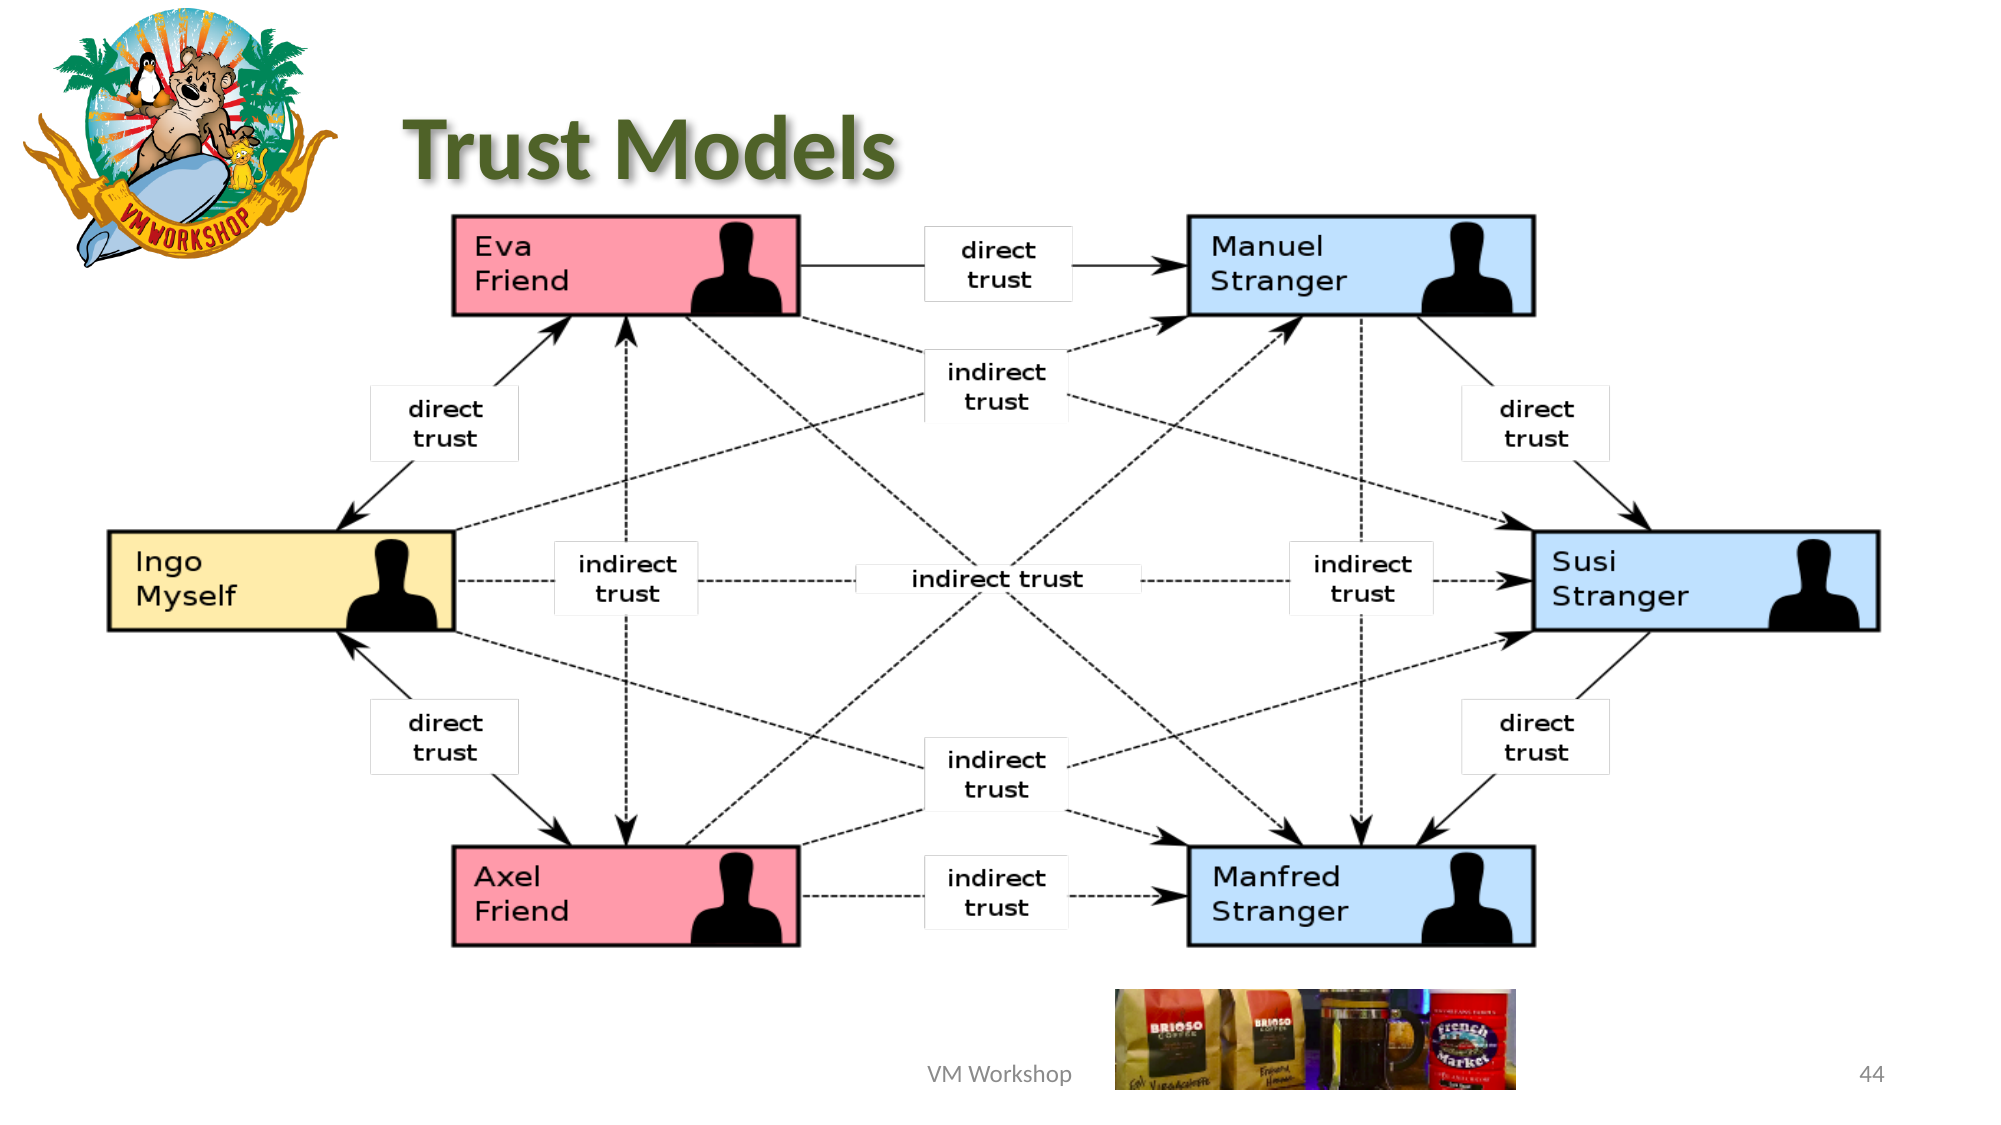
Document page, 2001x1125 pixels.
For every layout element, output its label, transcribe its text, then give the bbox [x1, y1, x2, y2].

picture [1115, 989, 1516, 1090]
picture [23, 8, 1913, 976]
title Trust Models [387, 49, 1917, 237]
